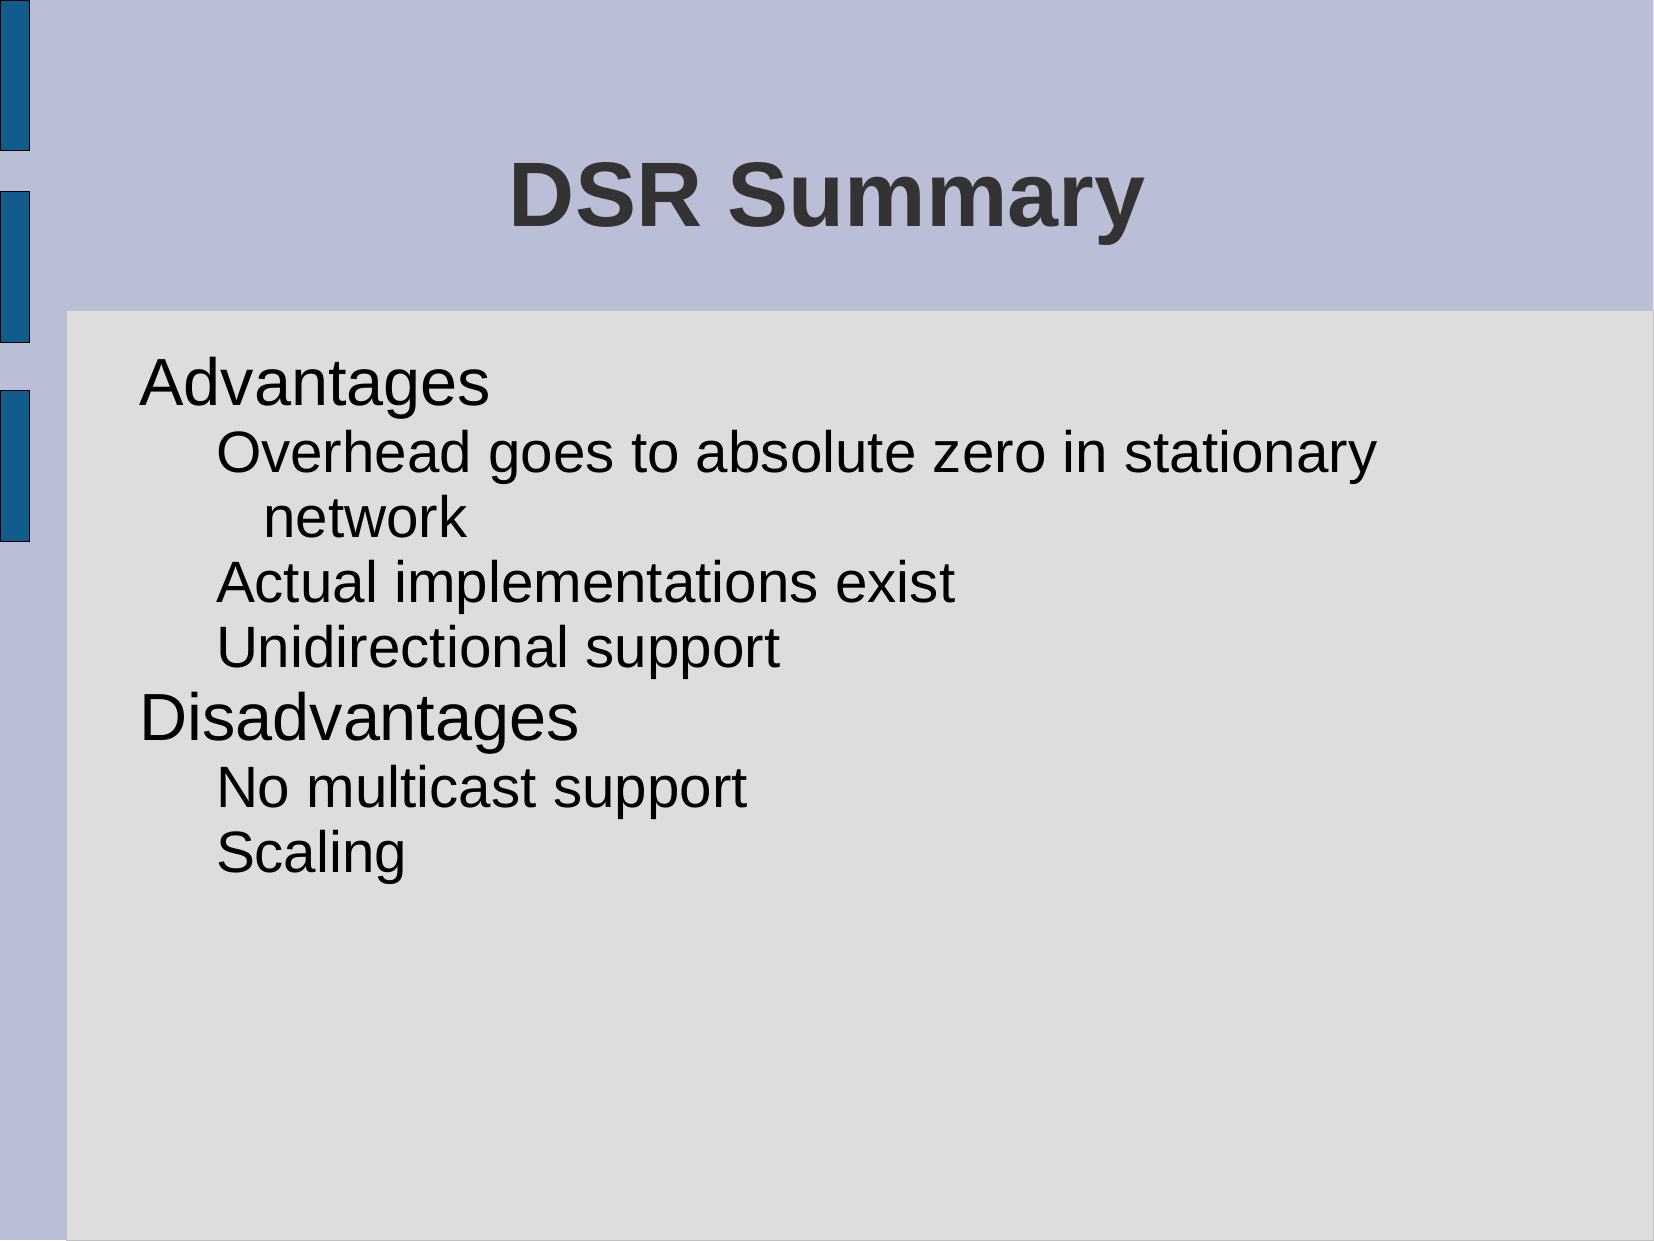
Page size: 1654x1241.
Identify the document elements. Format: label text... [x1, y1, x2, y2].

title DSR Summary [121, 91, 1534, 299]
list Advantages Overhead goes to absolute zero in stationary network Actual implementations exist Unidirectional support Disadvantages No multicast support Scaling [121, 344, 1534, 1127]
